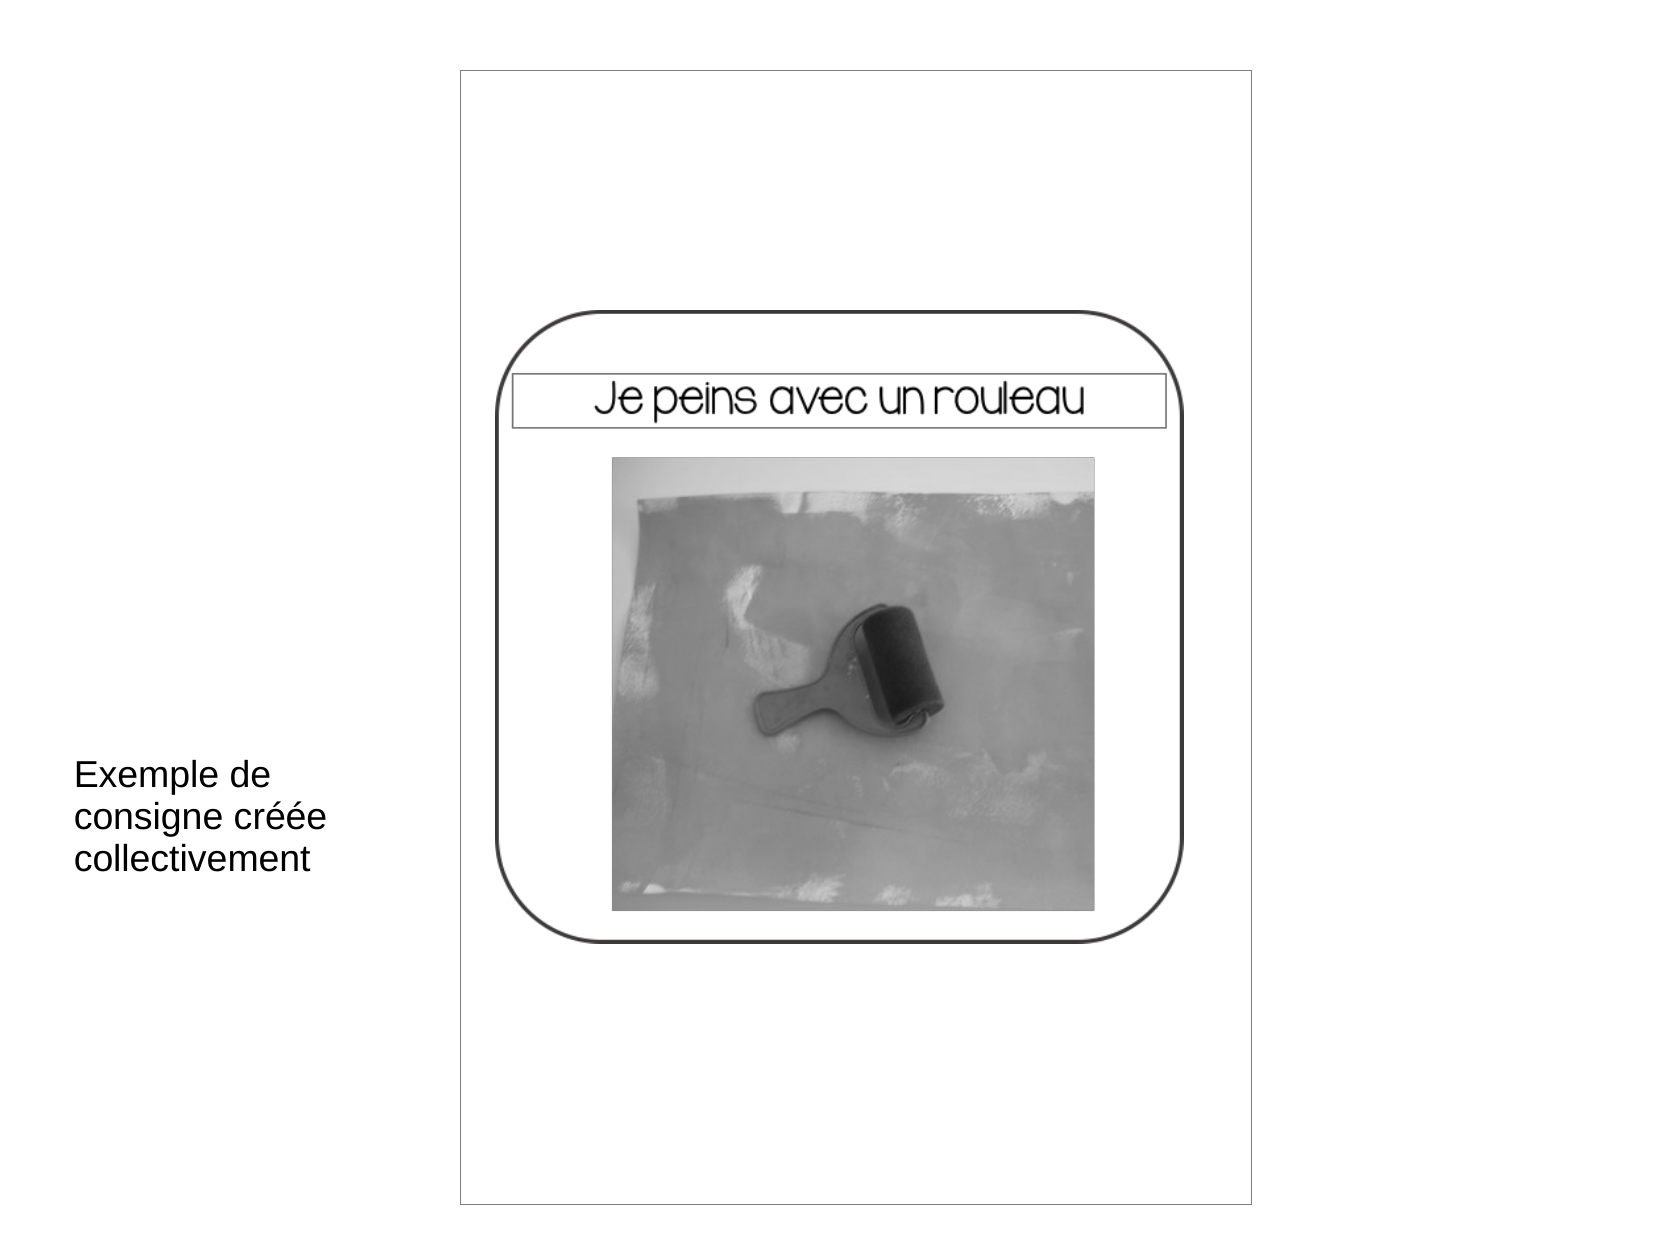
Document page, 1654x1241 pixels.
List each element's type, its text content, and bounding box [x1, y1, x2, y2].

picture [495, 310, 1184, 944]
text_box Exemple de consigne créée collectivement [59, 746, 343, 930]
